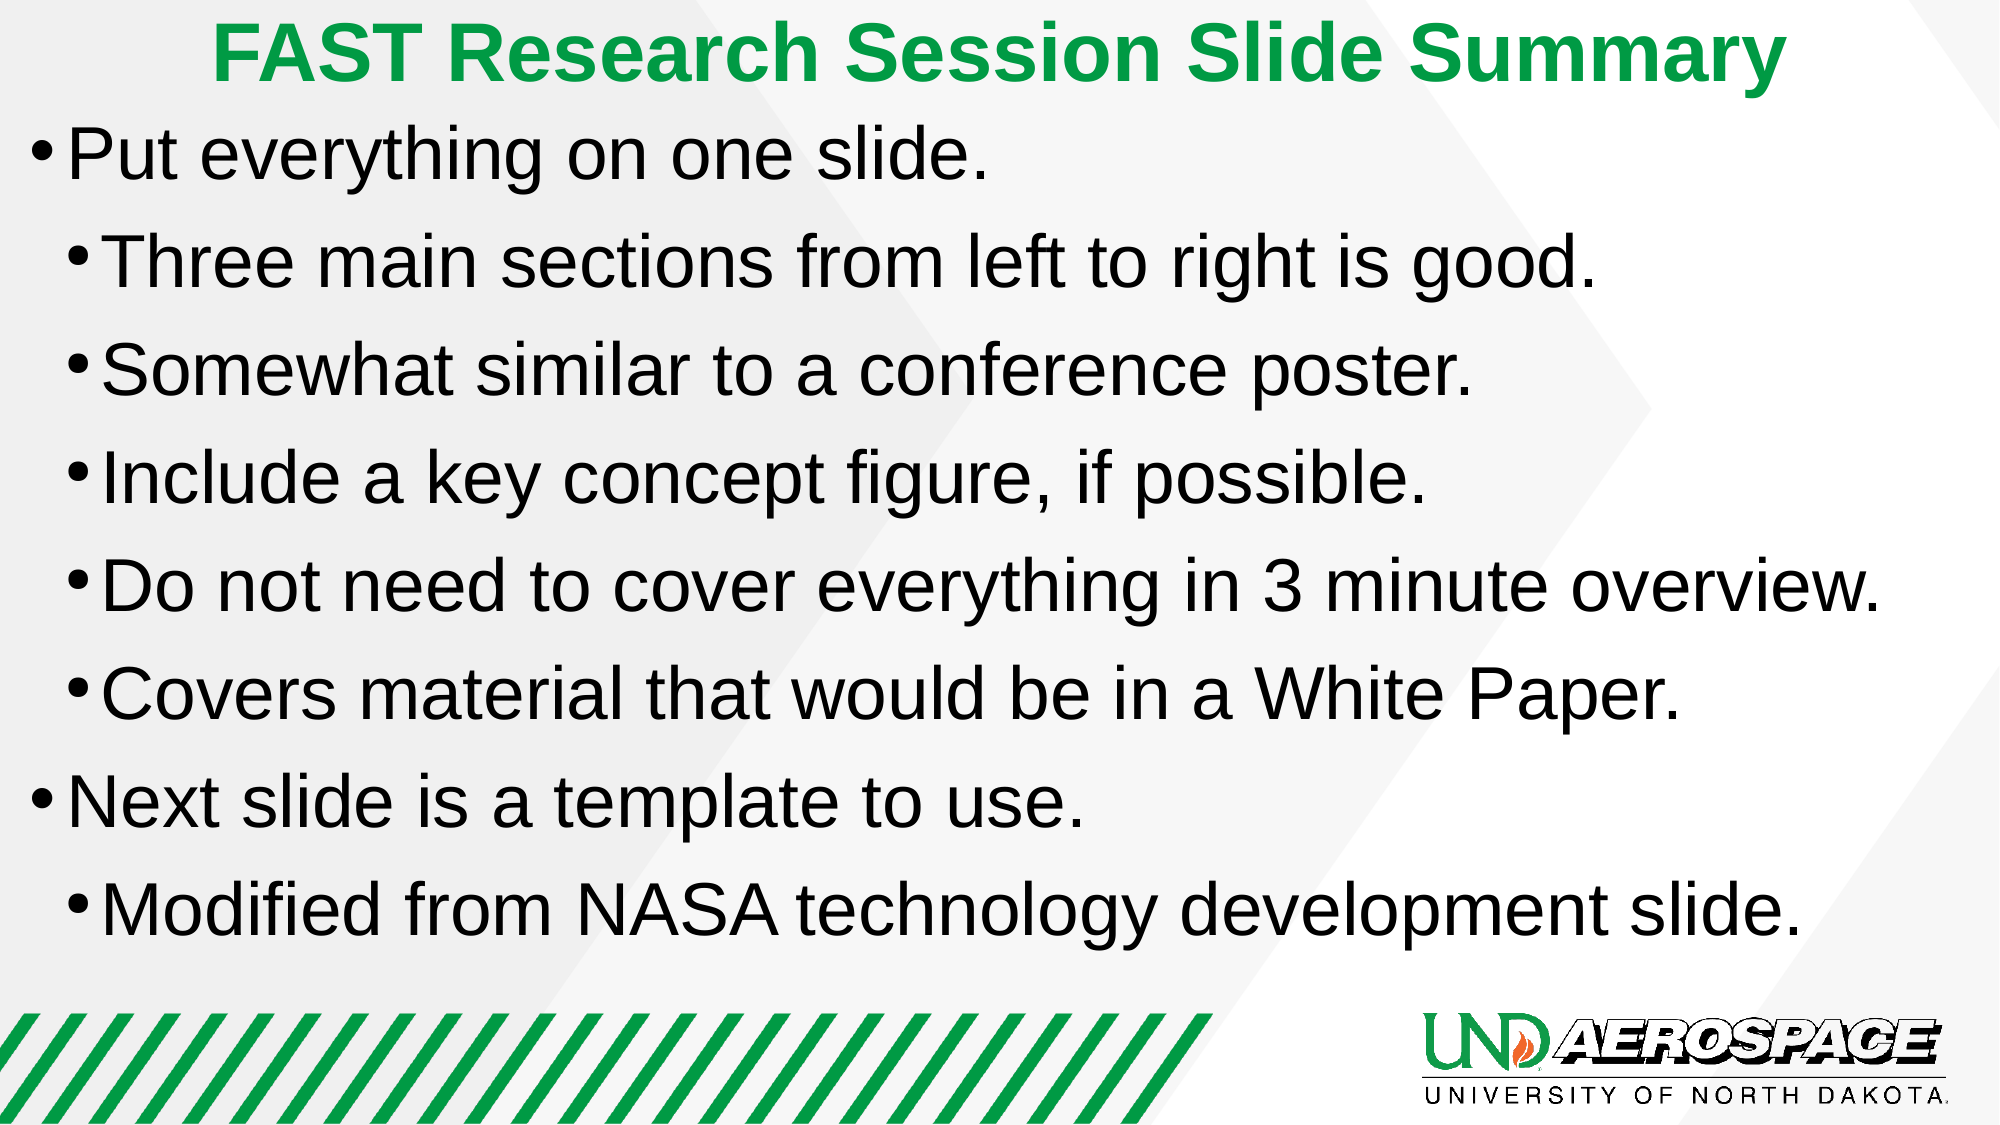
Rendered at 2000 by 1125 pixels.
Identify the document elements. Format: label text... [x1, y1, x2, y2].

picture [0, 96, 2000, 1125]
text_box Put everything on one slide. Three main sections from left to right is good. Somewhat similar to a conference poster. Include a key concept figure, if possible. Do not need to cover everything in 3 minute overview. Covers material that would be in a White Paper. Next slide is a template to use. Modified from NASA technology development slide. [14, 97, 1950, 1012]
text_box FAST Research Session Slide Summary [0, 0, 2000, 96]
